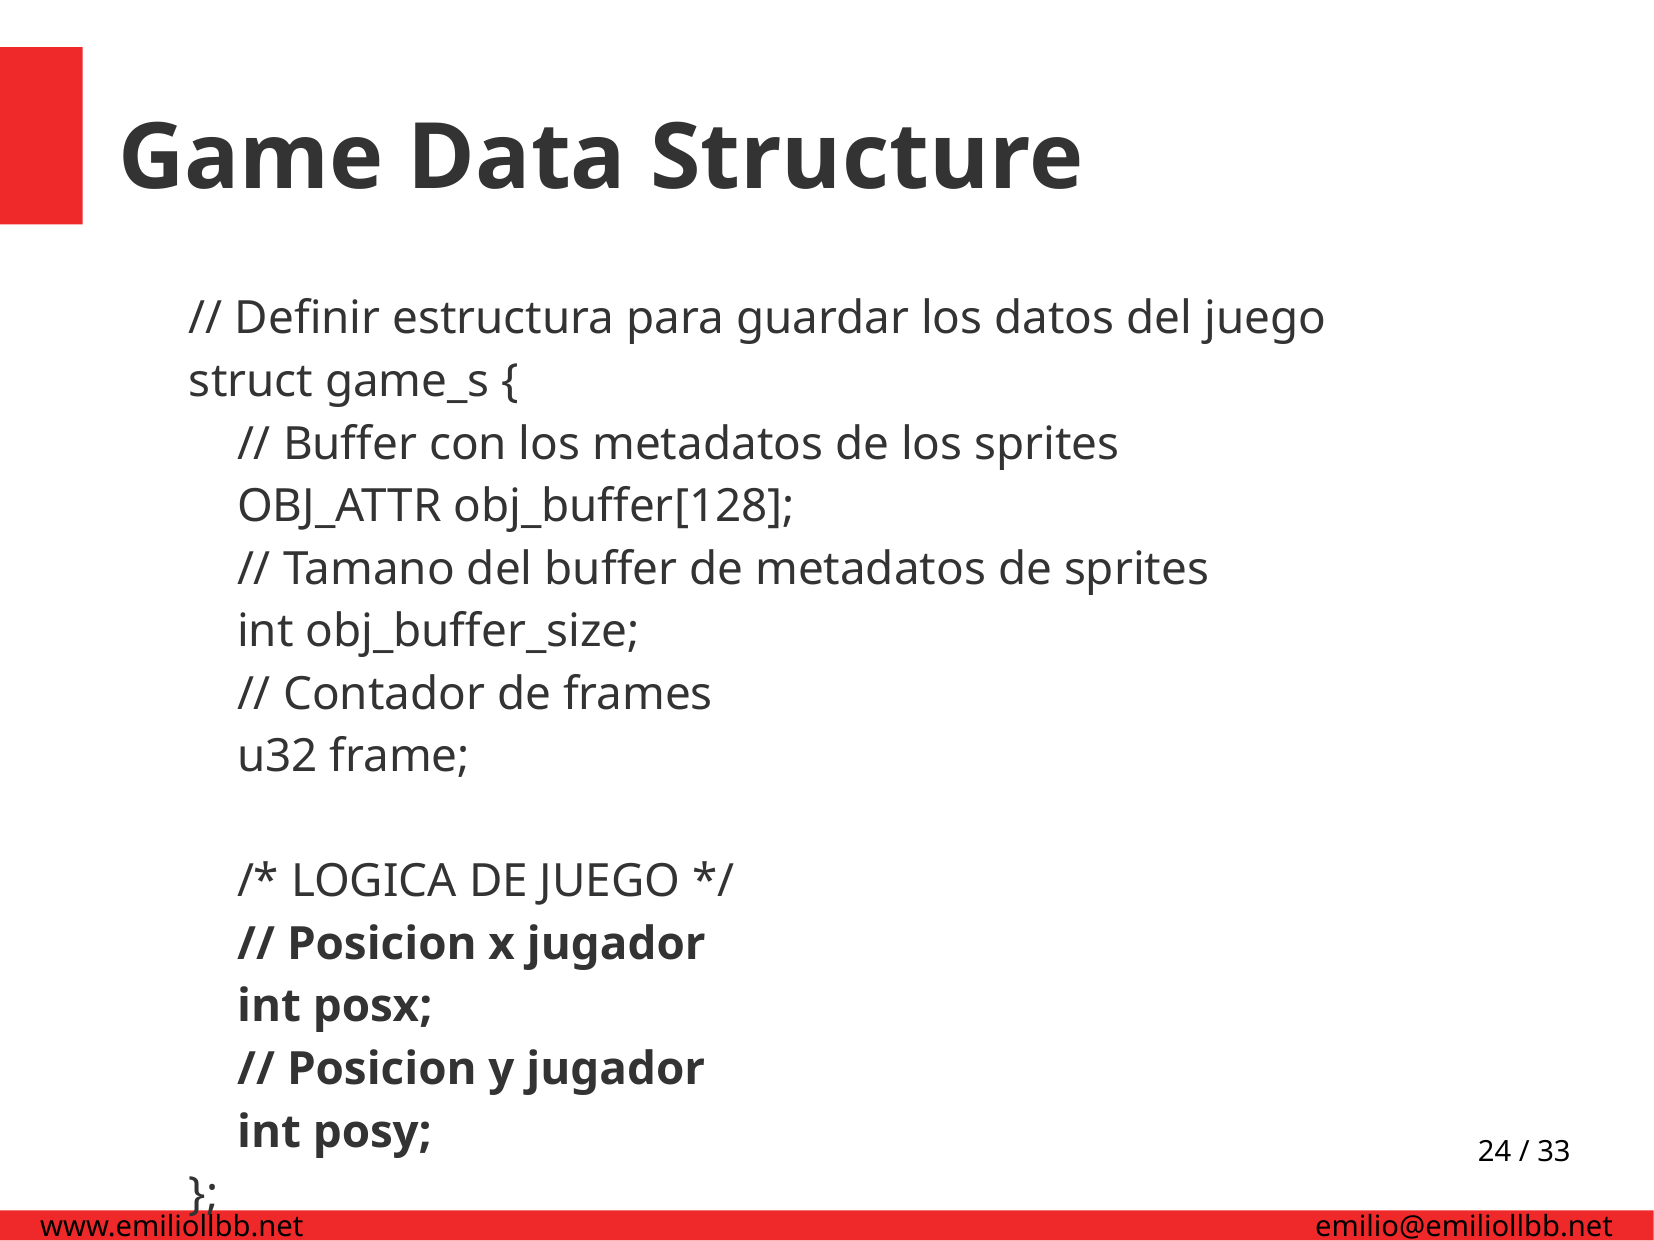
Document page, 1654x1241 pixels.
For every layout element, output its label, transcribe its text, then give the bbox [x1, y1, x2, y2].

list // Definir estructura para guardar los datos del juego struct game_s { // Buffer con los metadatos de los sprites OBJ_ATTR obj_buffer[128]; // Tamano del buffer de metadatos de sprites int obj_buffer_size; // Contador de frames u32 frame; /* LOGICA DE JUEGO */ // Posicion x jugador int posx; // Posicion y jugador int posy; }; [118, 285, 1536, 1074]
title Game Data Structure [118, 49, 1571, 257]
